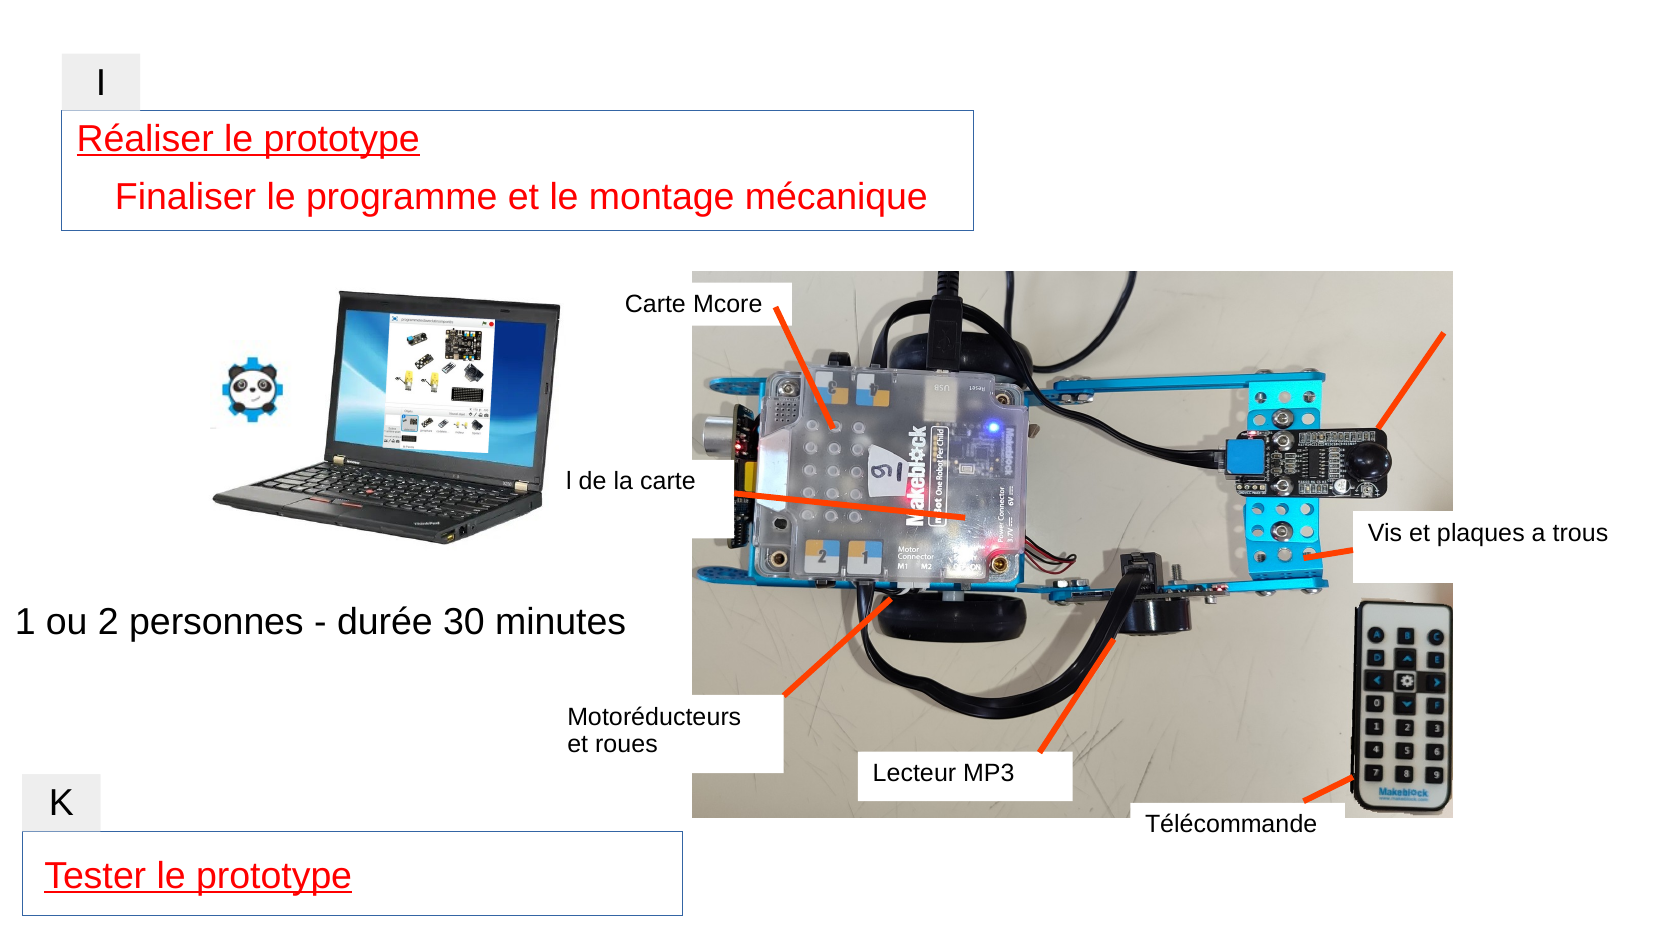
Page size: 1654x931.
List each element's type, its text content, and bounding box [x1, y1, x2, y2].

text_box Vis et plaques a trous [1353, 511, 1626, 583]
text_box Carte Mcore [610, 282, 792, 326]
text_box Finaliser le programme et le montage mécanique [100, 168, 973, 230]
text_box I [61, 53, 141, 111]
text_box Tester le prototype [29, 847, 674, 905]
text_box K [22, 774, 101, 832]
picture [1254, 551, 1266, 561]
text_box Réaliser le prototype [62, 111, 491, 169]
text_box Motoréducteurs et roues [552, 694, 784, 774]
text_box 1 ou 2 personnes - durée 30 minutes [0, 592, 671, 650]
picture [1304, 547, 1316, 554]
picture [193, 277, 566, 551]
picture [1278, 548, 1292, 561]
picture [692, 271, 1453, 818]
text_box Lecteur MP3 [857, 751, 1073, 802]
text_box Télécommande [1130, 802, 1345, 875]
text_box Finaliser le programme et le montage mécanique [100, 168, 1046, 267]
text_box Del de la carte [566, 459, 735, 539]
